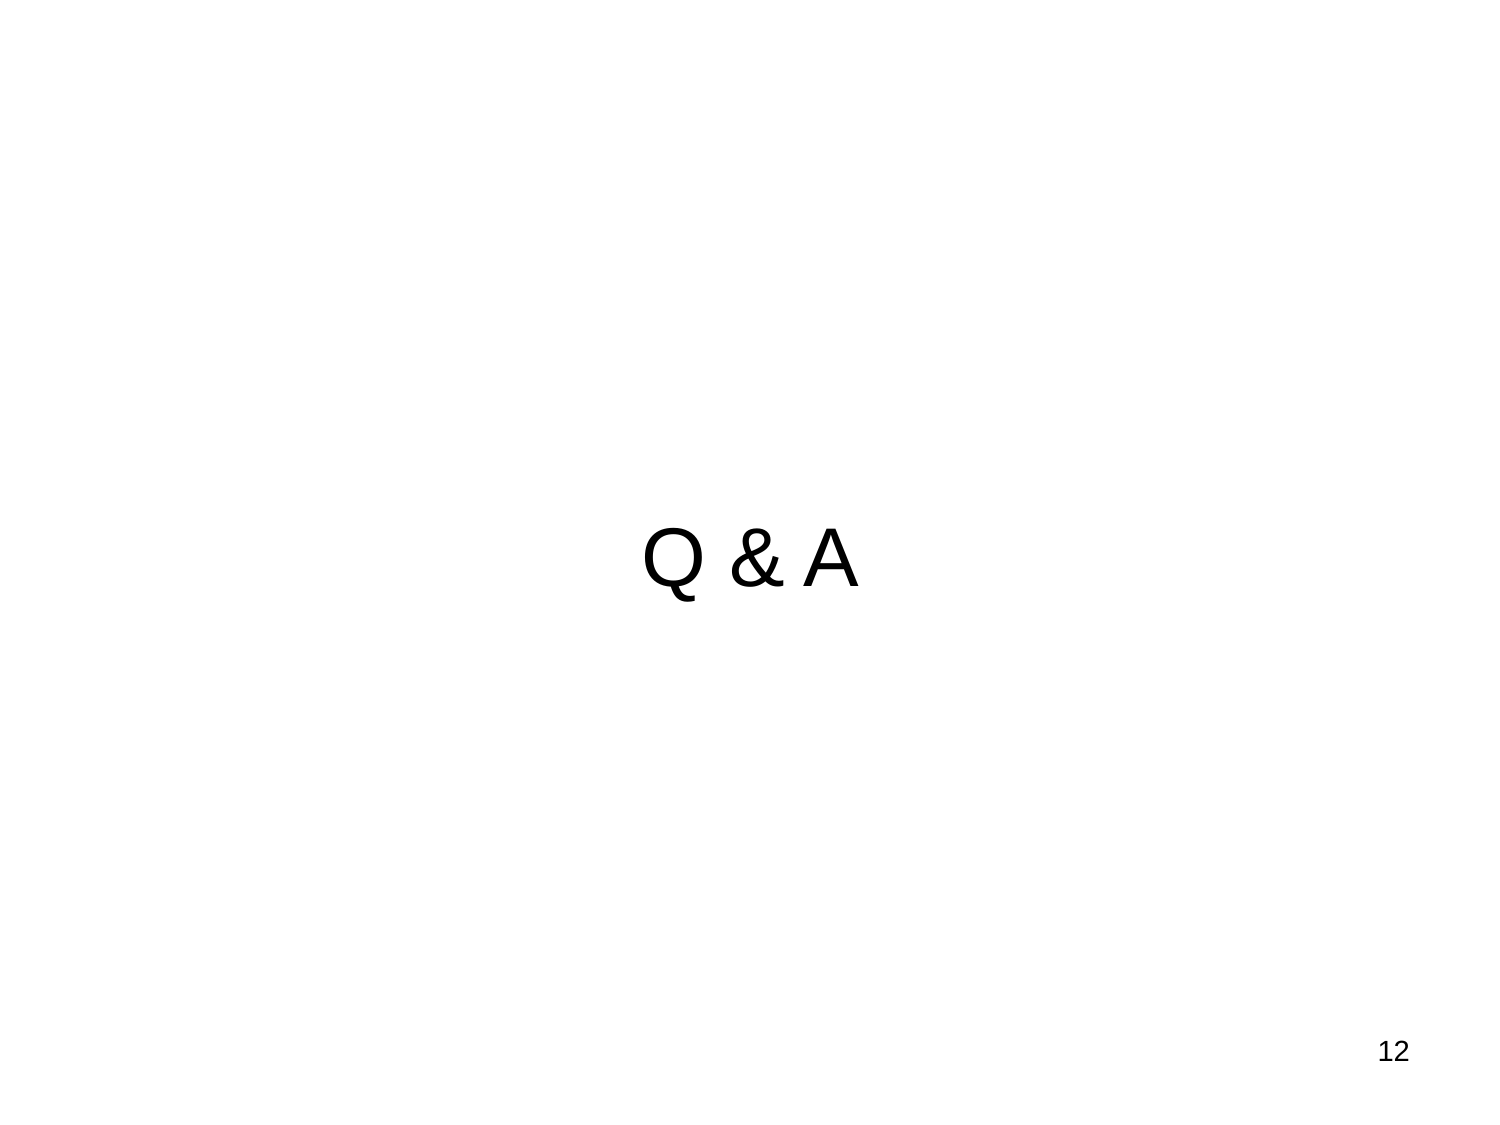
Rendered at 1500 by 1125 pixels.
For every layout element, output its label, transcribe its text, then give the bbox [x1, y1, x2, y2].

list Q & A [75, 262, 1425, 1005]
slide_number <編號> [1074, 1024, 1425, 1103]
